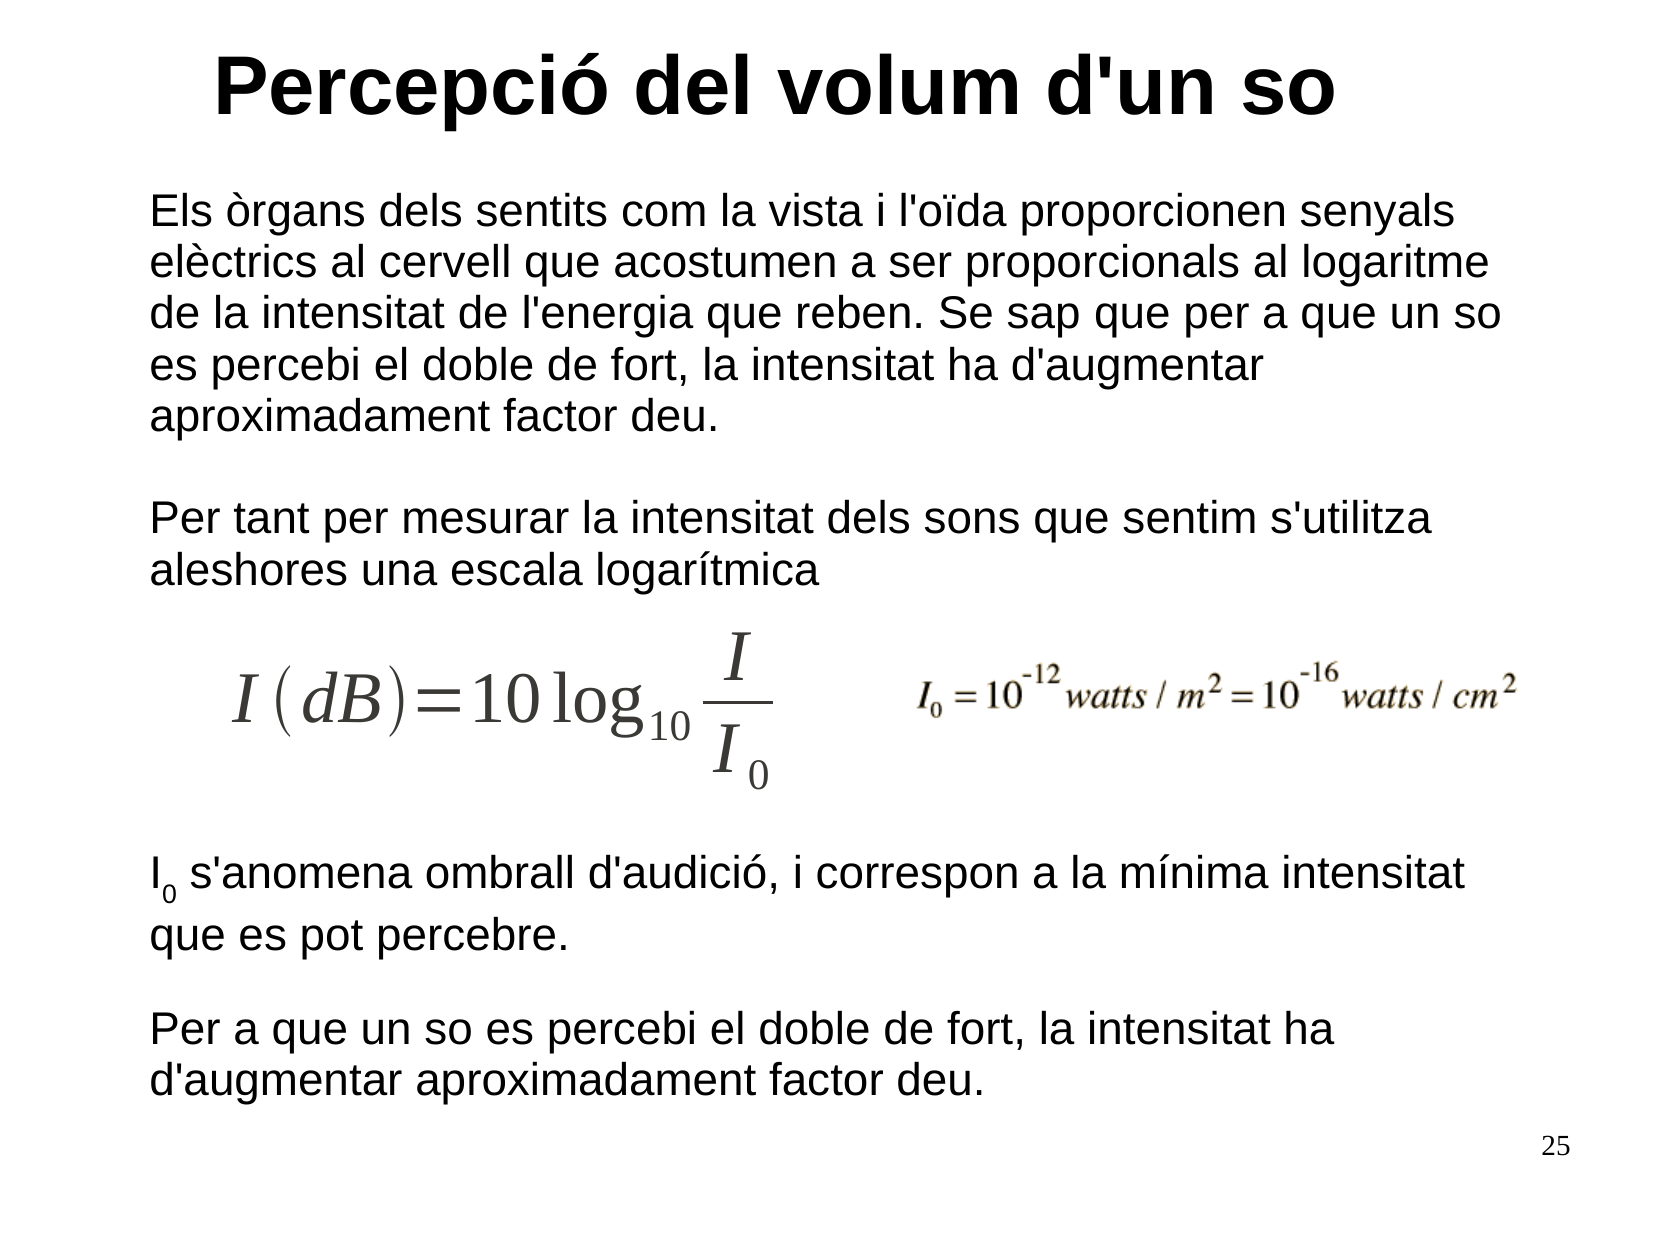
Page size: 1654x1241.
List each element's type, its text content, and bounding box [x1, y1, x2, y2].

text_box I0 s'anomena ombrall d'audició, i correspon a la mínima intensitat que es pot percebre. Per a que un so es percebi el doble de fort, la intensitat ha d'augmentar aproximadament factor deu. [134, 839, 1517, 1113]
chart [219, 616, 783, 800]
text_box Percepció del volum d'un so [198, 31, 1382, 140]
text_box Els òrgans dels sentits com la vista i l'oïda proporcionen senyals elèctrics al cervell que acostumen a ser proporcionals al logaritme de la intensitat de l'energia que reben. Se sap que per a que un so es percebi el doble de fort, la intensitat ha d'augmentar aproximadament factor deu. Per tant per mesurar la intensitat dels sons que sentim s'utilitza aleshores una escala logarítmica [134, 177, 1521, 603]
picture [892, 644, 1536, 738]
